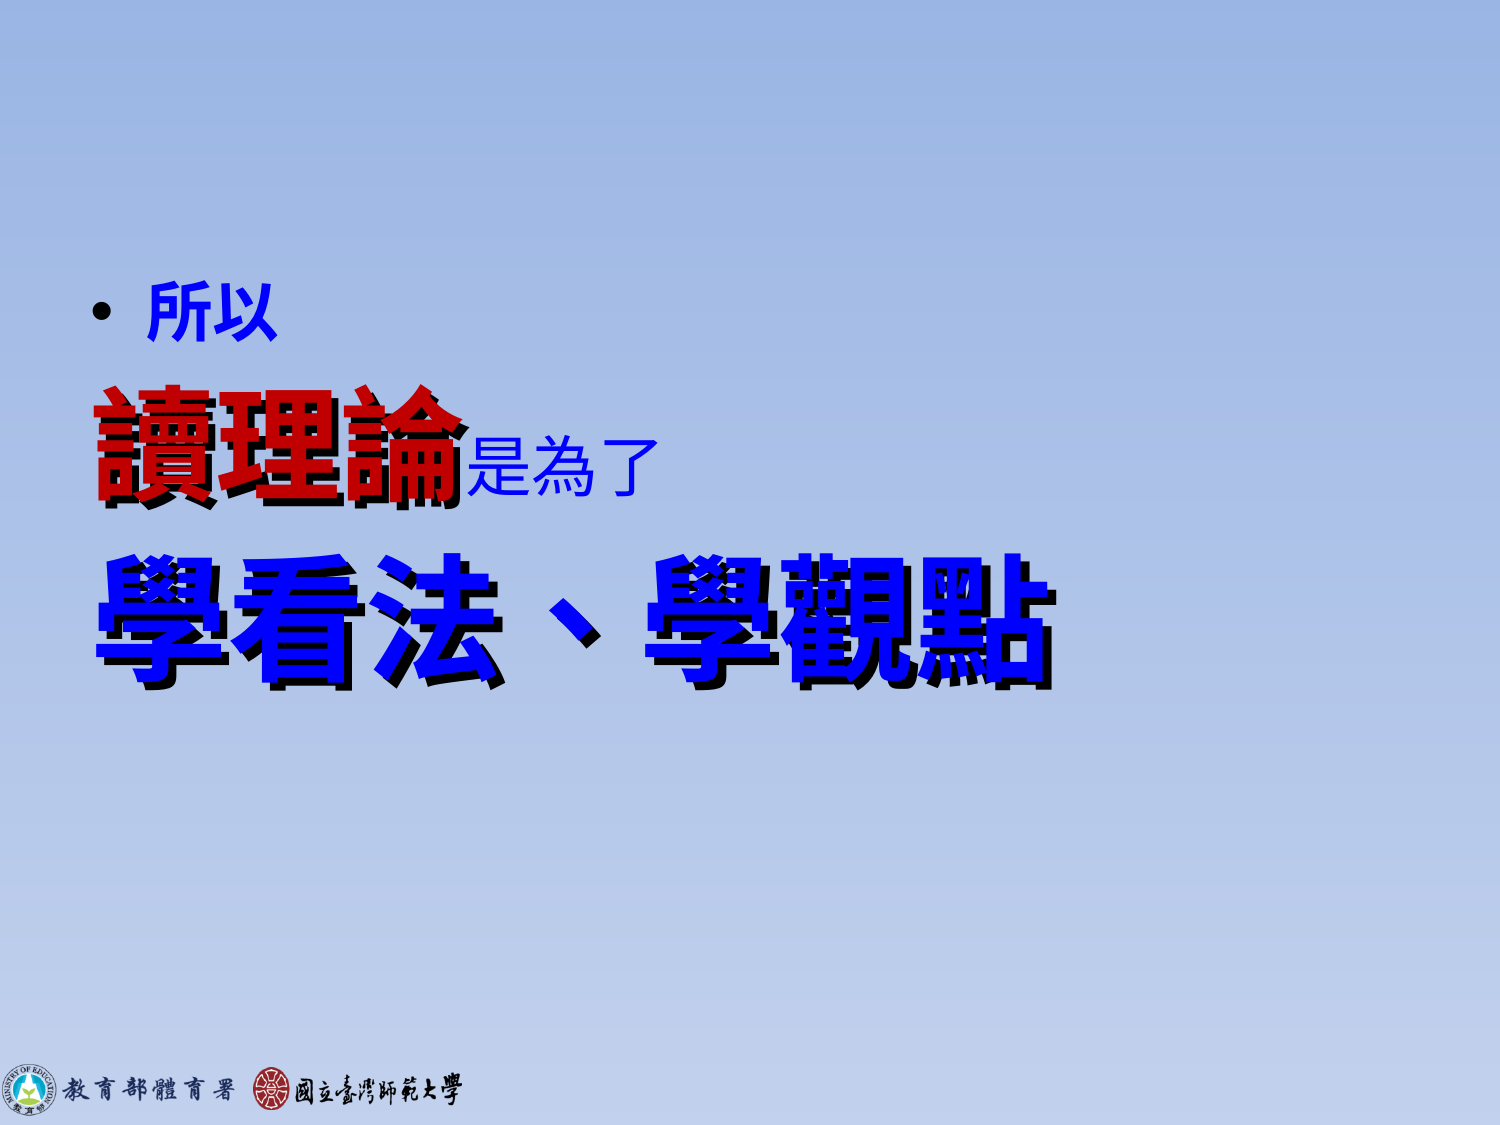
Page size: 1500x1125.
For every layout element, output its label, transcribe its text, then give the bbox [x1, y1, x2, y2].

list 所以 讀理論是為了 學看法、學觀點 [75, 262, 1426, 1005]
